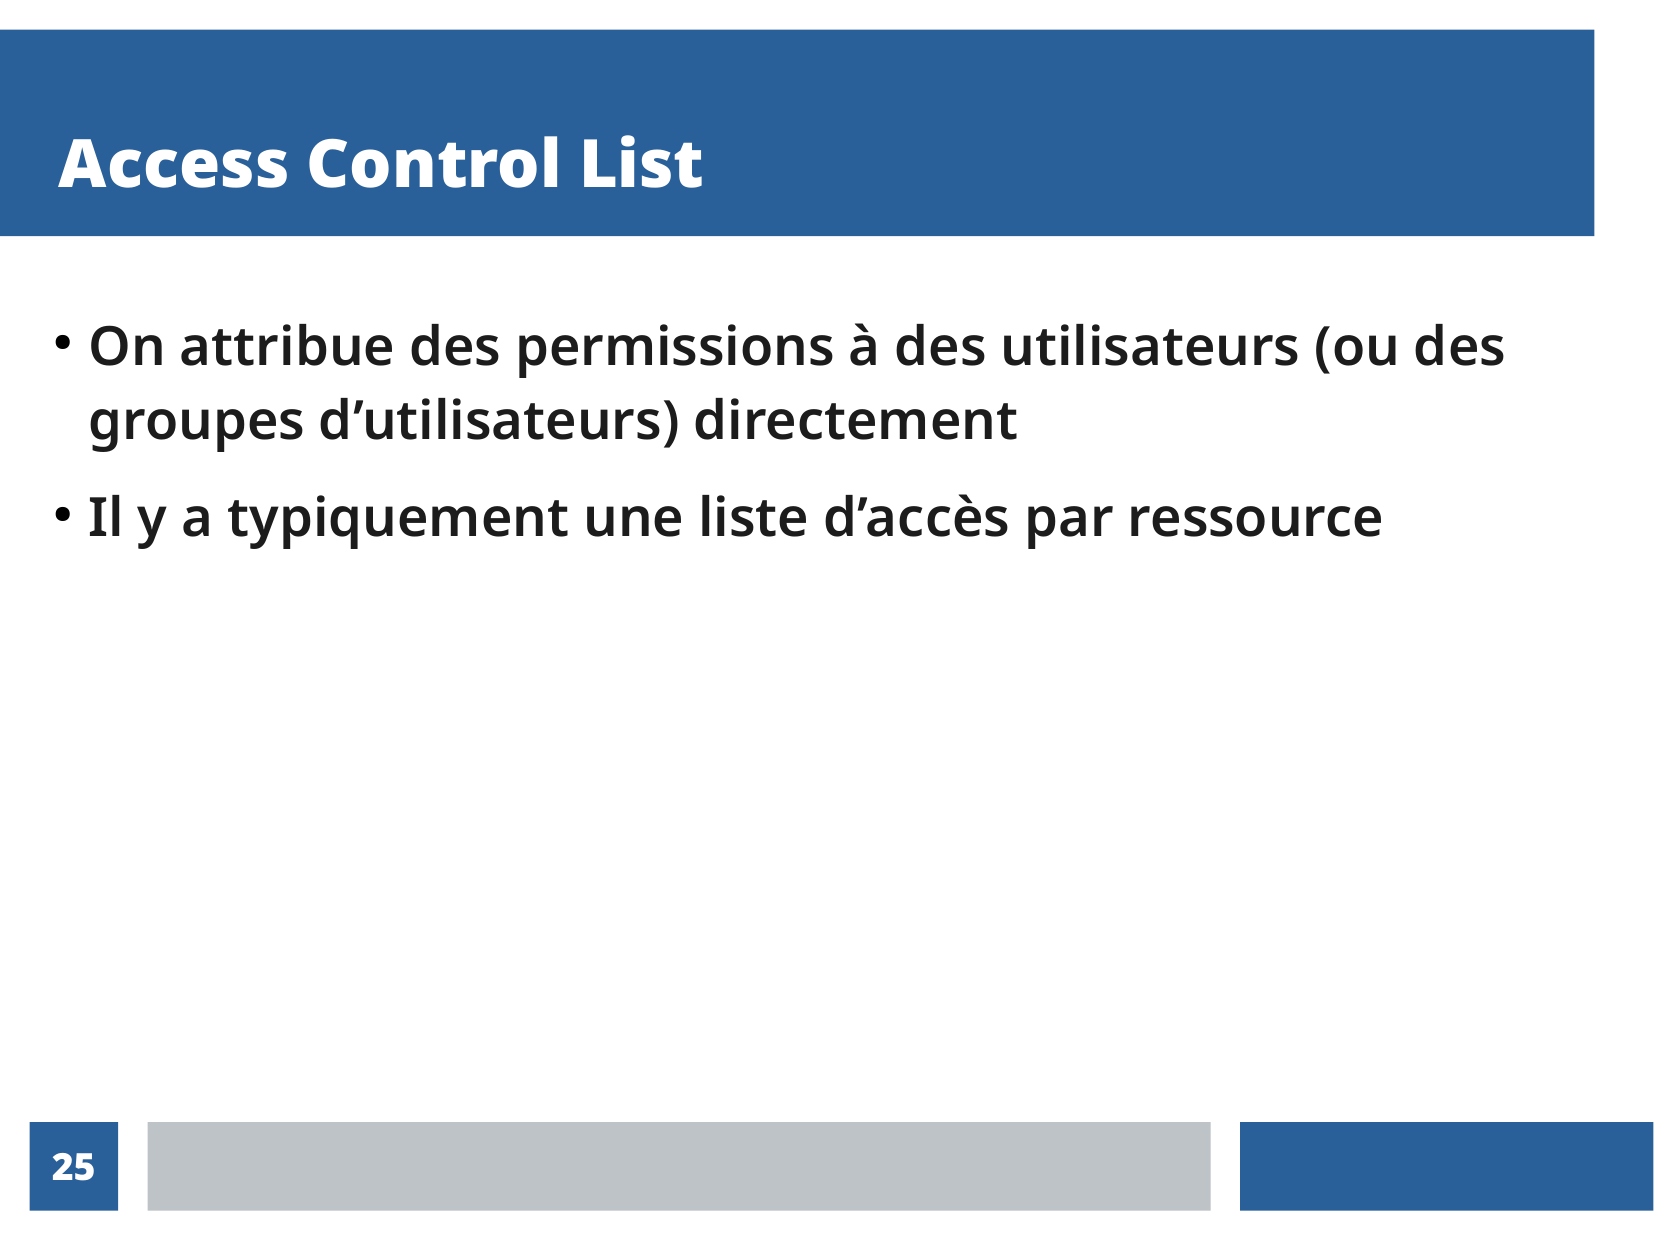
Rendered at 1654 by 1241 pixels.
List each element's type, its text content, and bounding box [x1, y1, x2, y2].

title Access Control List [59, 59, 1595, 207]
list On attribue des permissions à des utilisateurs (ou des groupes d’utilisateurs) directement Il y a typiquement une liste d’accès par ressource [53, 307, 1560, 1075]
